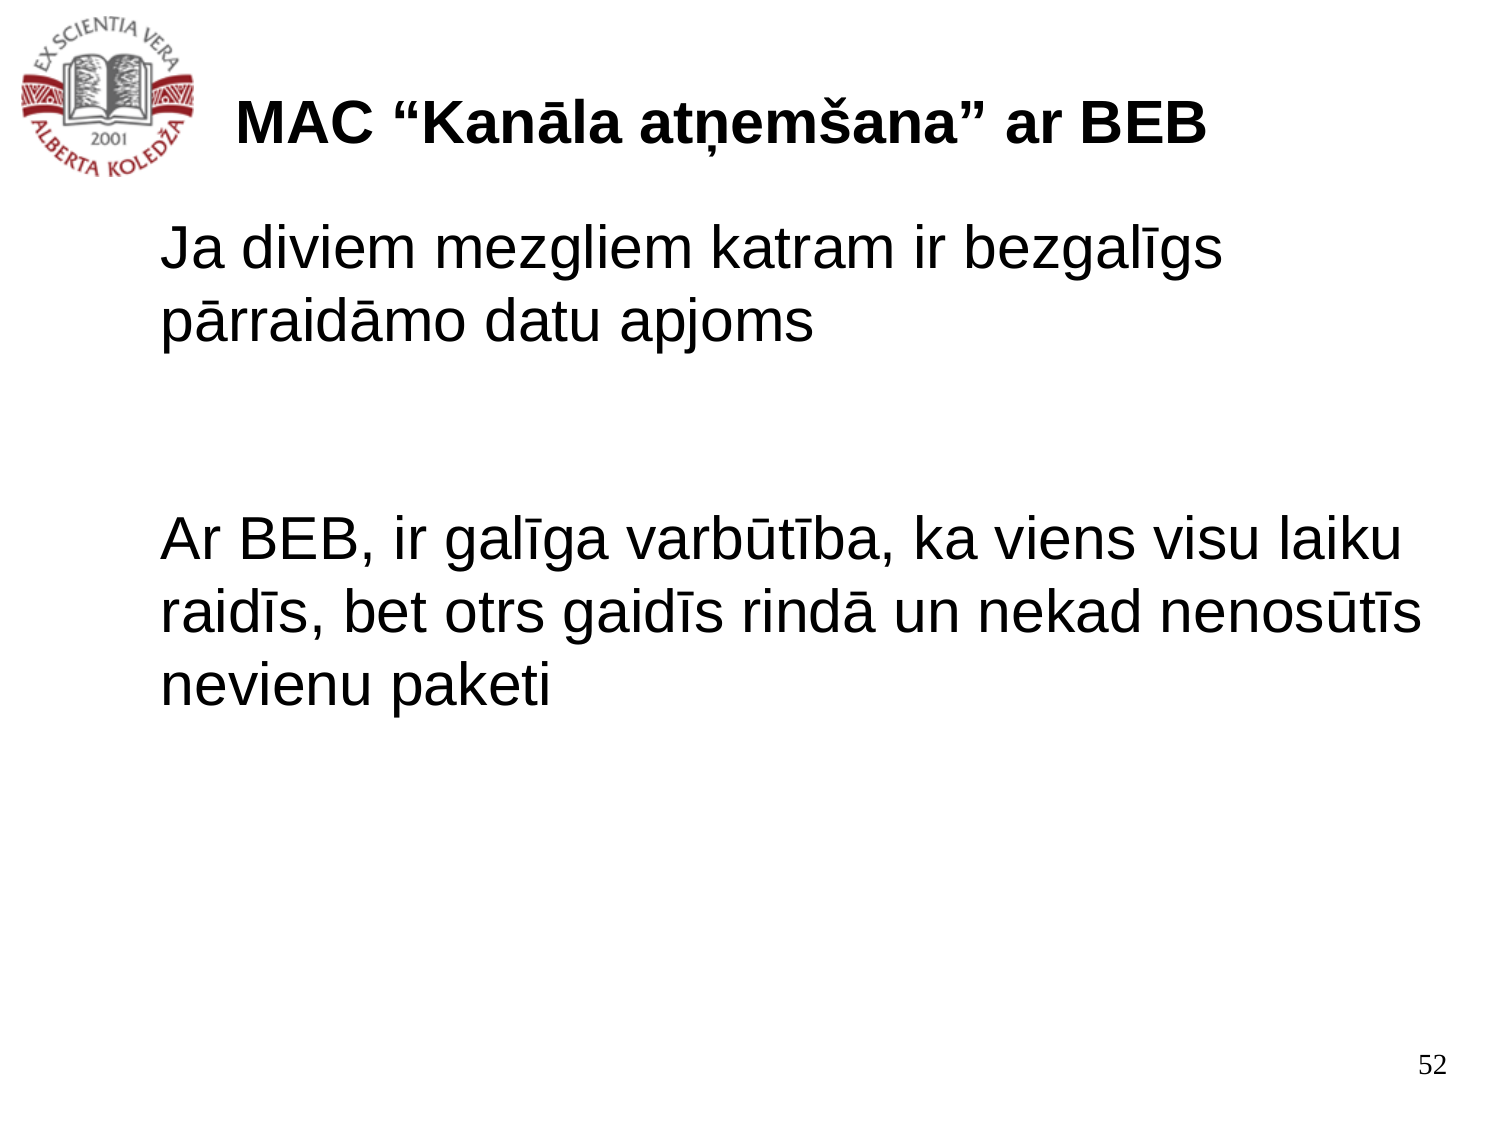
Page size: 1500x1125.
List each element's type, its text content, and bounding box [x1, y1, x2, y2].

picture [21, 16, 194, 177]
list Ja diviem mezgliem katram ir bezgalīgs pārraidāmo datu apjoms Ar BEB, ir galīga varbūtība, ka viens visu laiku raidīs, bet otrs gaidīs rindā un nekad nenosūtīs nevienu paketi [74, 200, 1463, 1101]
title MAC “Kanāla atņemšana” ar BEB [50, 62, 1374, 175]
text_box <skaitlis> [1312, 1037, 1463, 1101]
